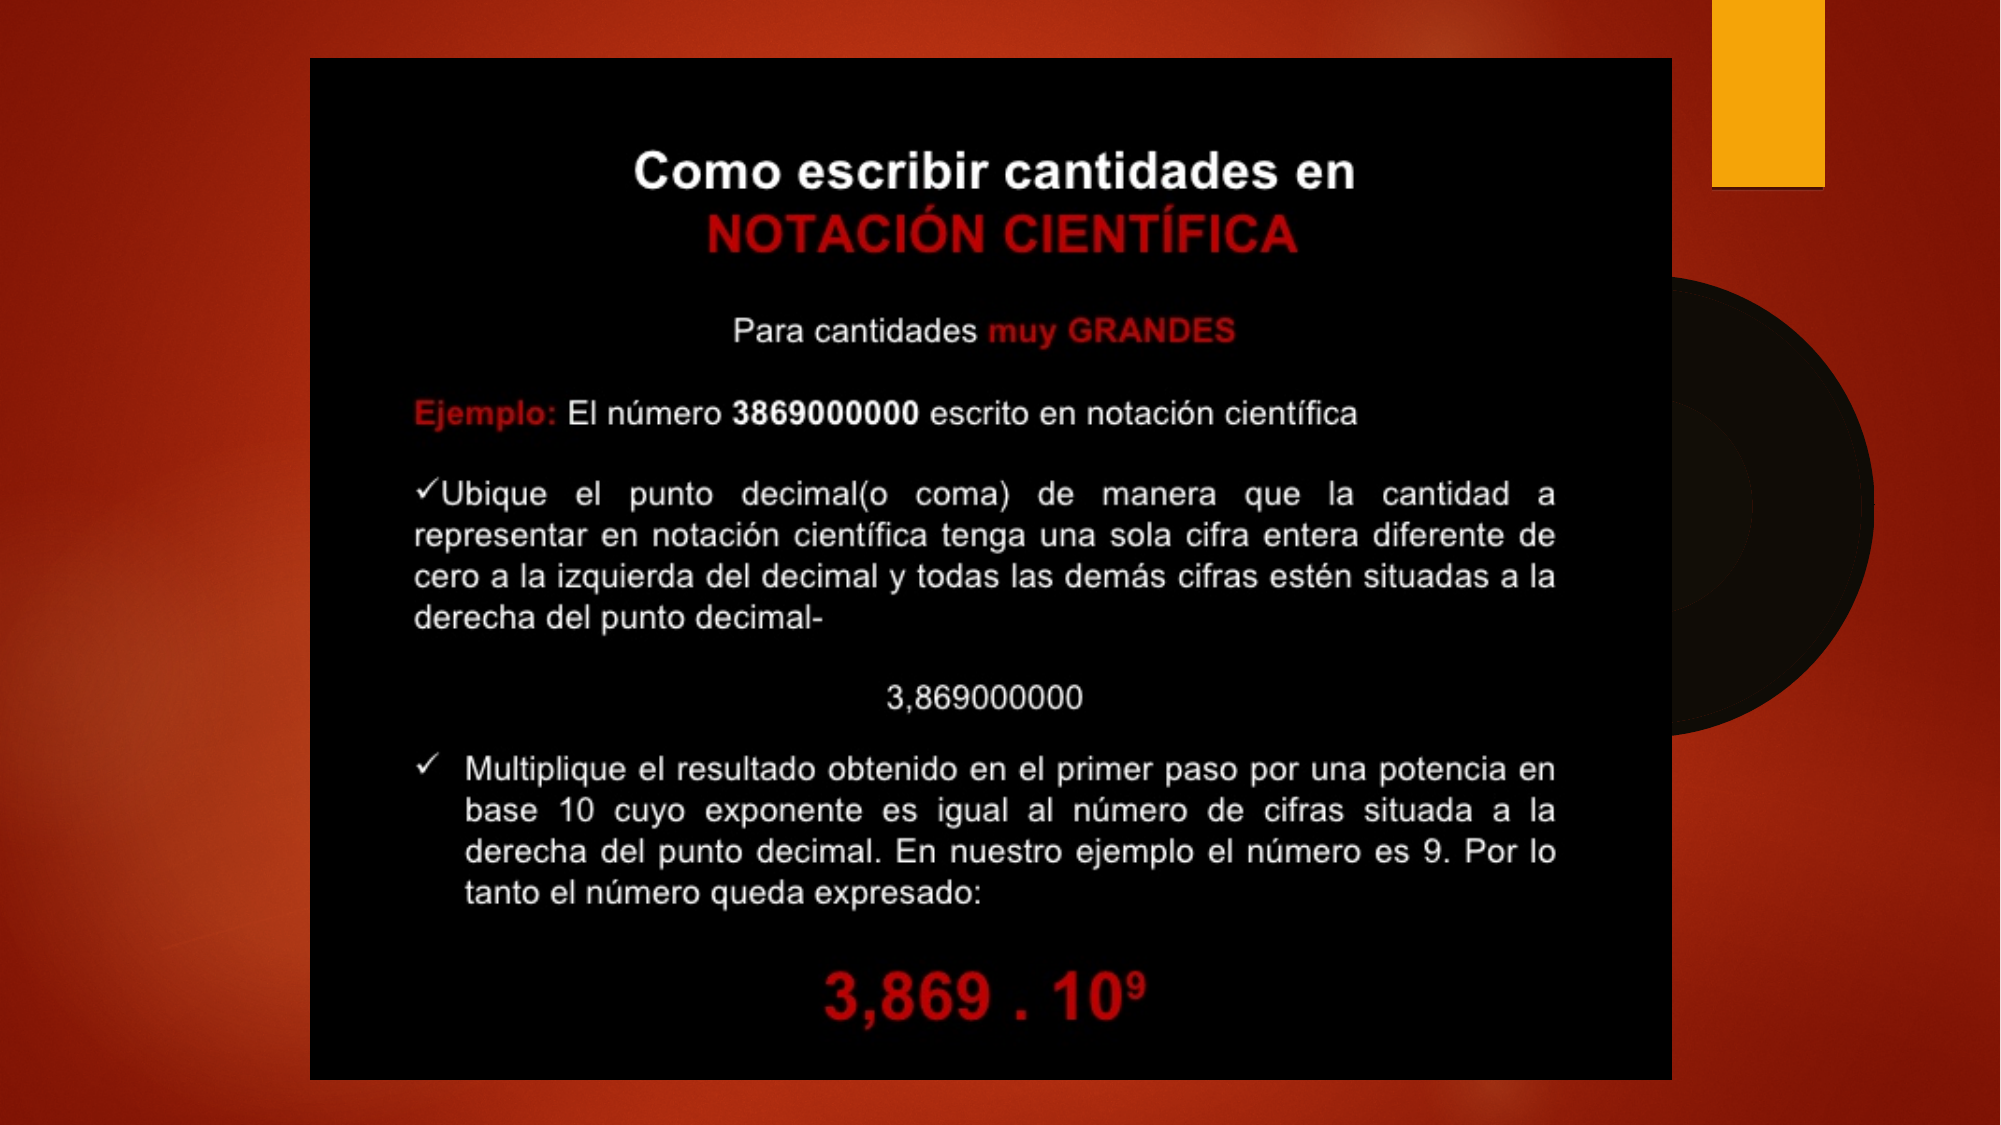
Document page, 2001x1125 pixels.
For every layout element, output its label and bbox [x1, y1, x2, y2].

picture [310, 58, 1672, 1080]
